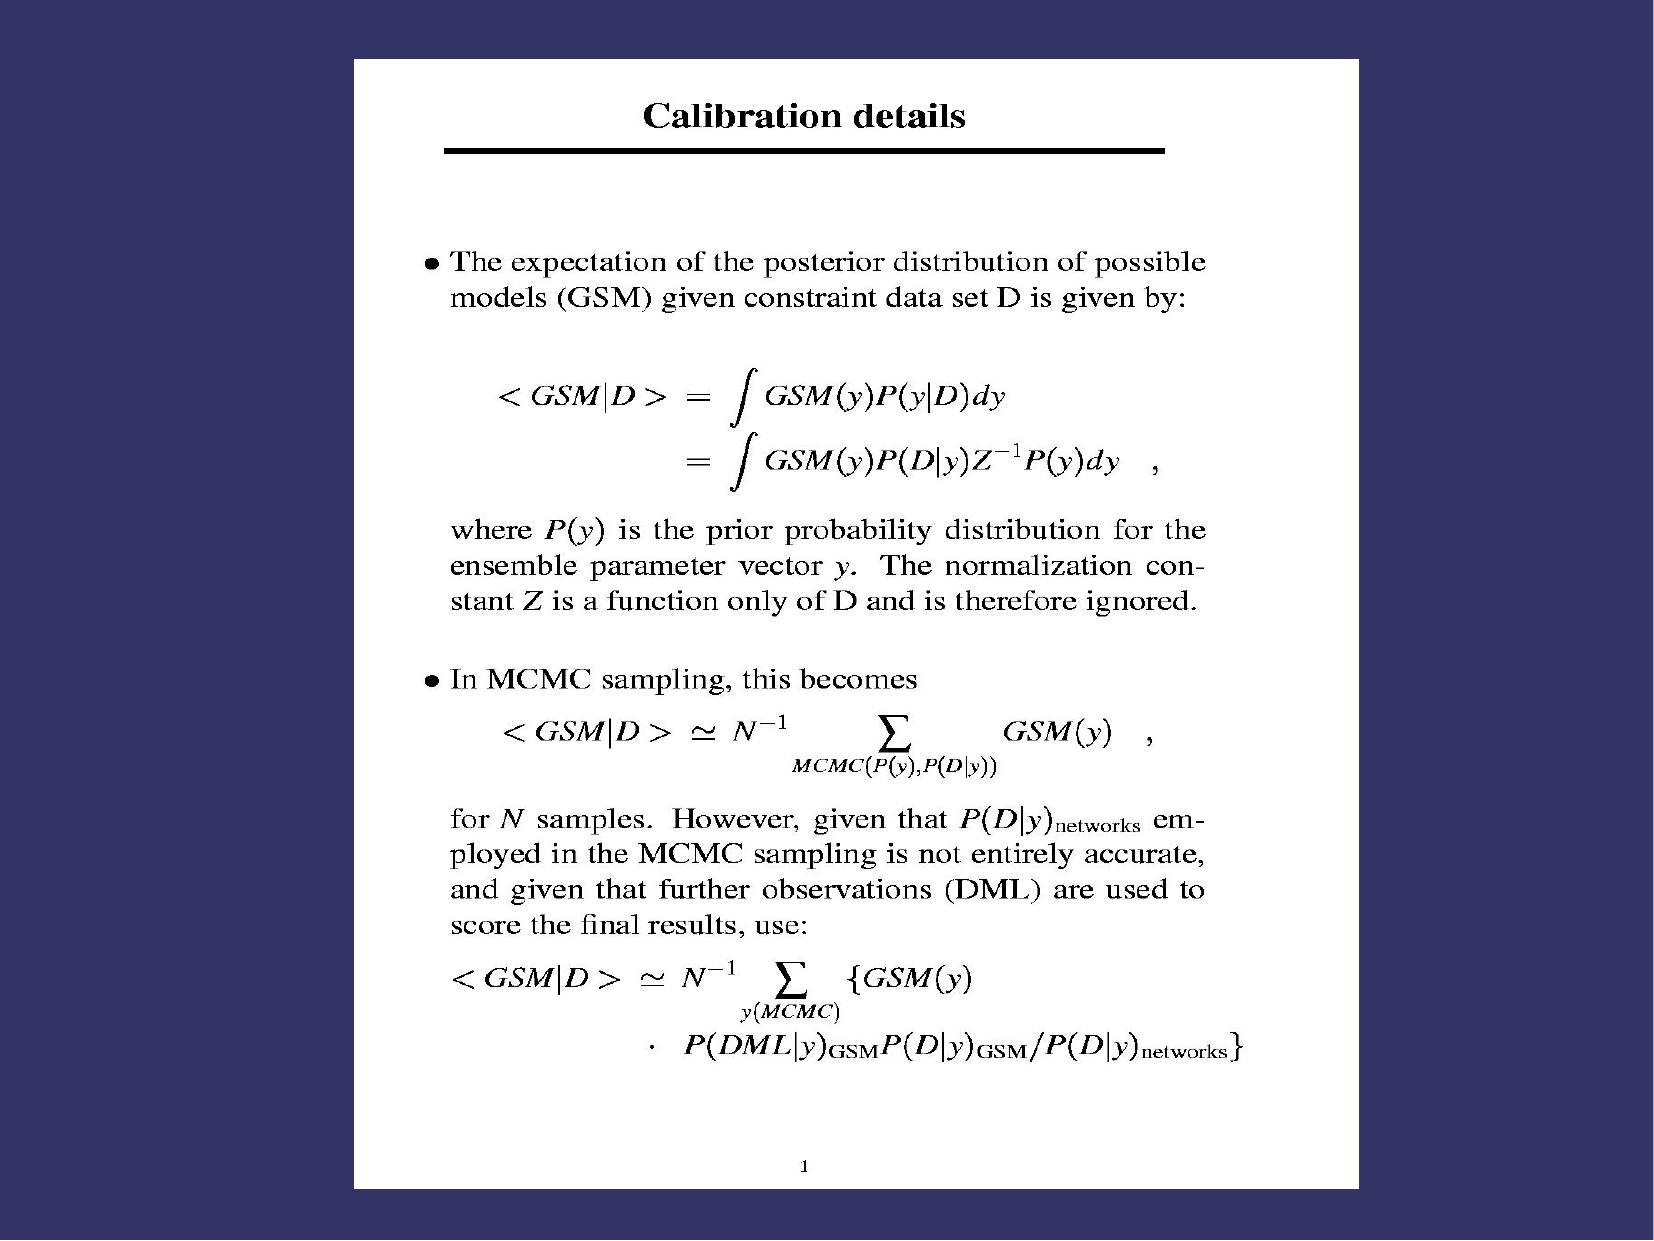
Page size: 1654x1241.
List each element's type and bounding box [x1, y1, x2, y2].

picture [354, 59, 1359, 1189]
